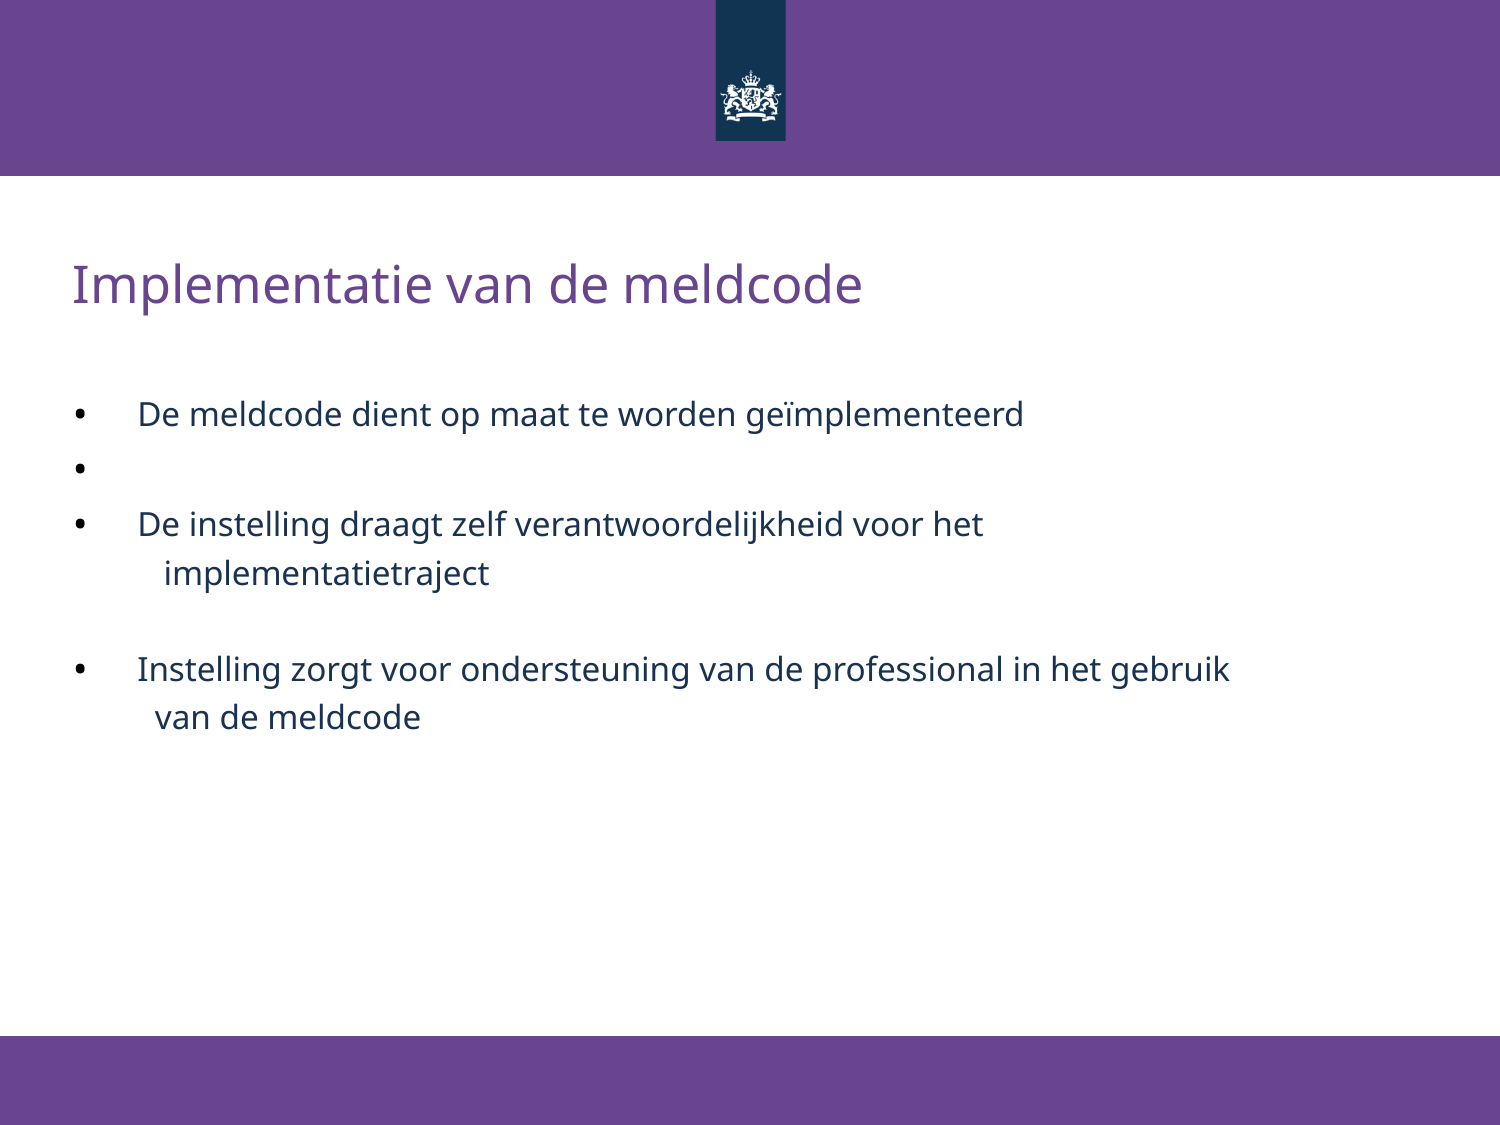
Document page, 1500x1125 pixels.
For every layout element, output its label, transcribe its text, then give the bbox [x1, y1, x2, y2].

title Implementatie van de meldcode [57, 244, 1408, 339]
list De meldcode dient op maat te worden geïmplementeerd De instelling draagt zelf verantwoordelijkheid voor het implementatietraject Instelling zorgt voor ondersteuning van de professional in het gebruik van de meldcode [57, 385, 1408, 988]
